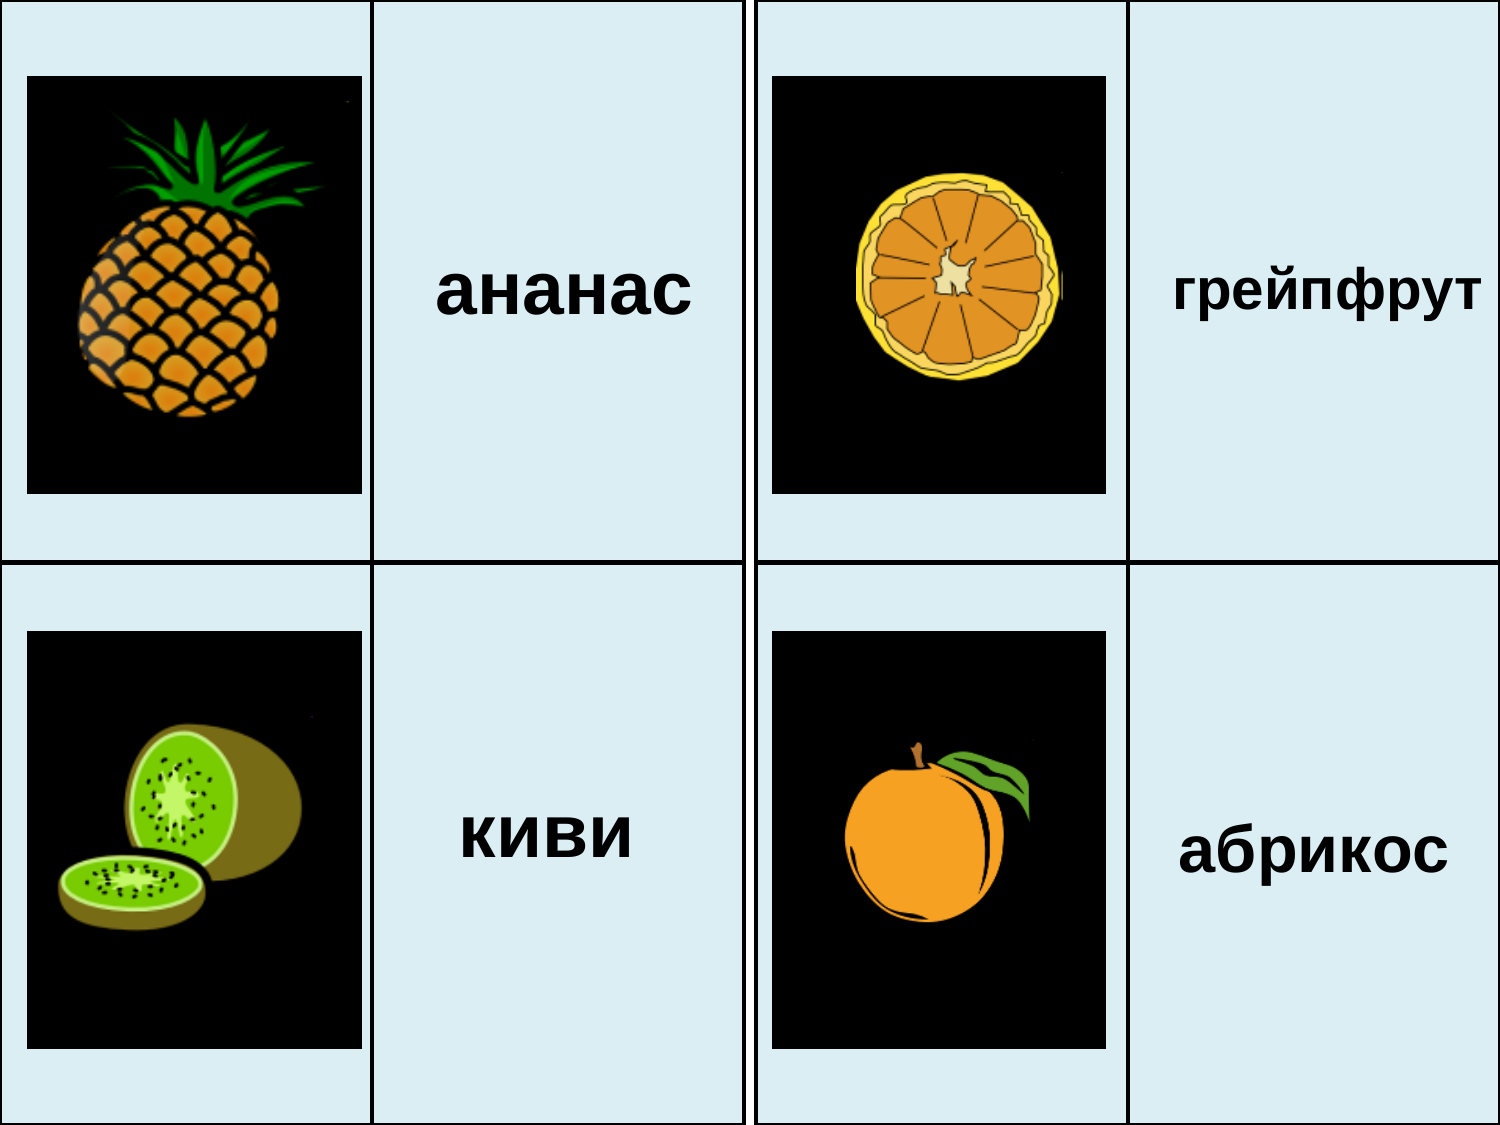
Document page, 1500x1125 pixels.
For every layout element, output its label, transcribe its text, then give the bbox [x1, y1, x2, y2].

text_box грейпфрут [1157, 243, 1498, 329]
picture [844, 739, 1034, 926]
picture [76, 101, 349, 424]
text_box ананас [420, 231, 708, 338]
picture [53, 716, 313, 939]
text_box [0, 0, 745, 1125]
text_box [755, 0, 1500, 1125]
text_box киви [444, 774, 650, 881]
picture [856, 172, 1063, 382]
text_box абрикос [1164, 798, 1484, 895]
